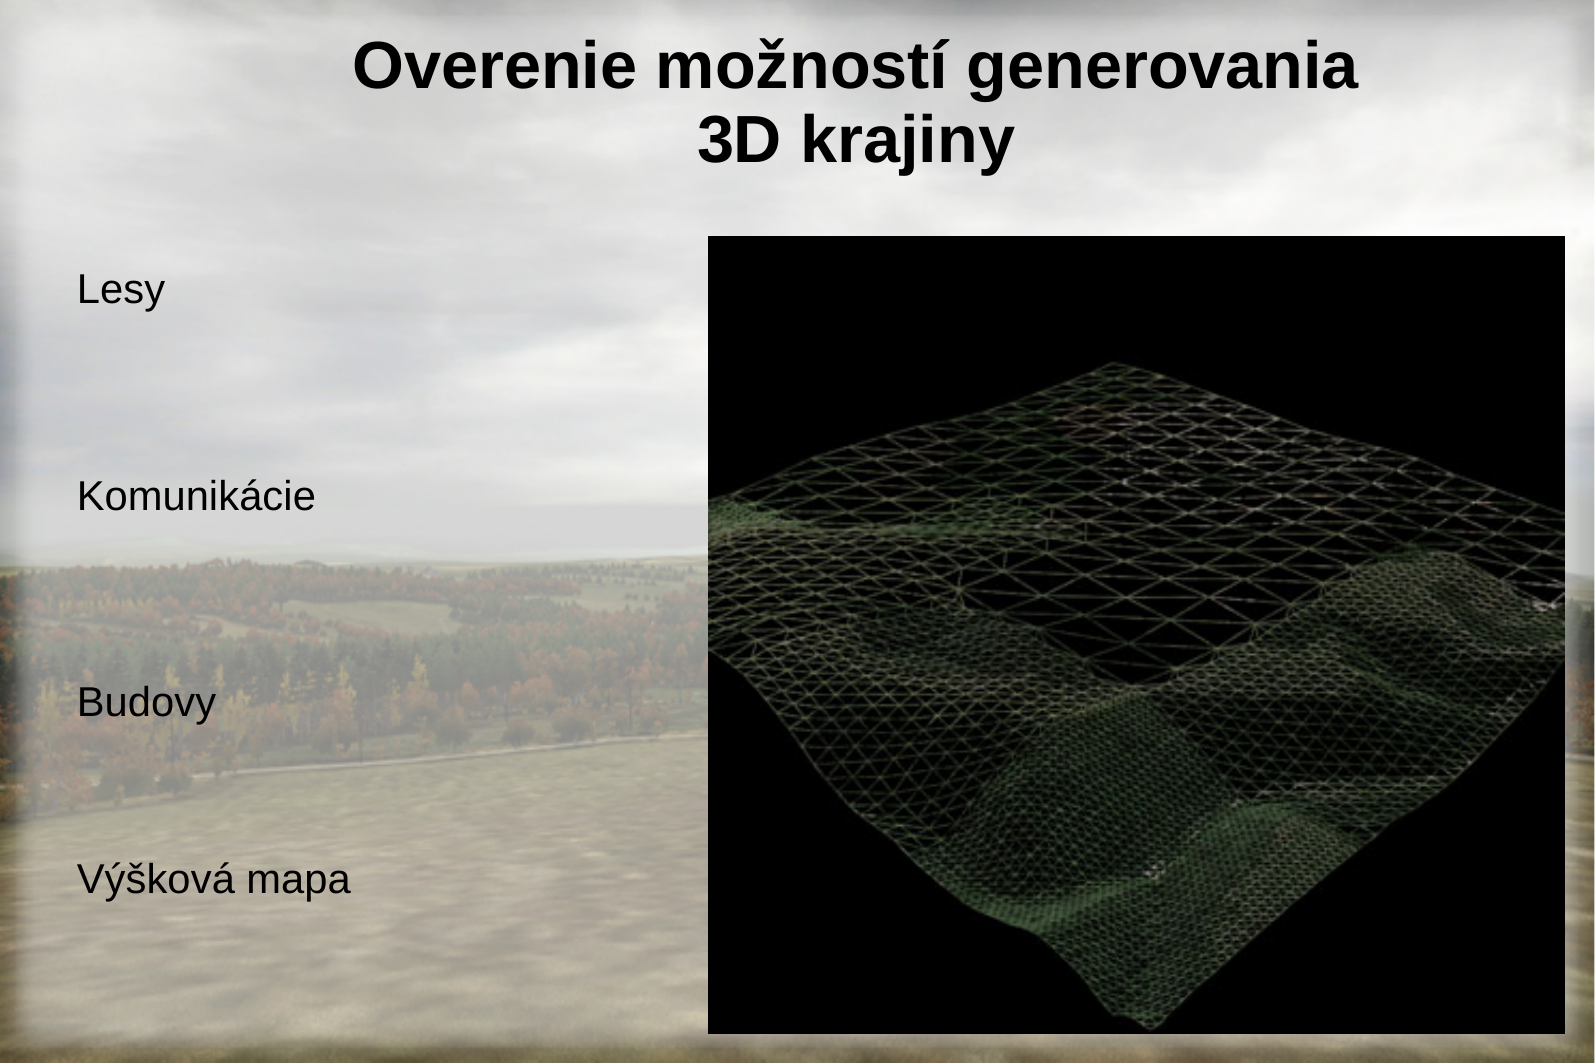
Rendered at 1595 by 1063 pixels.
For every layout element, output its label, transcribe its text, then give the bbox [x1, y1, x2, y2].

list Lesy [59, 265, 237, 321]
list Budovy [59, 679, 296, 735]
title Overenie možností generovania 3D krajiny [324, 13, 1388, 192]
list Komunikácie [59, 472, 384, 528]
picture [0, 0, 1595, 1063]
list Výšková mapa [59, 856, 414, 912]
